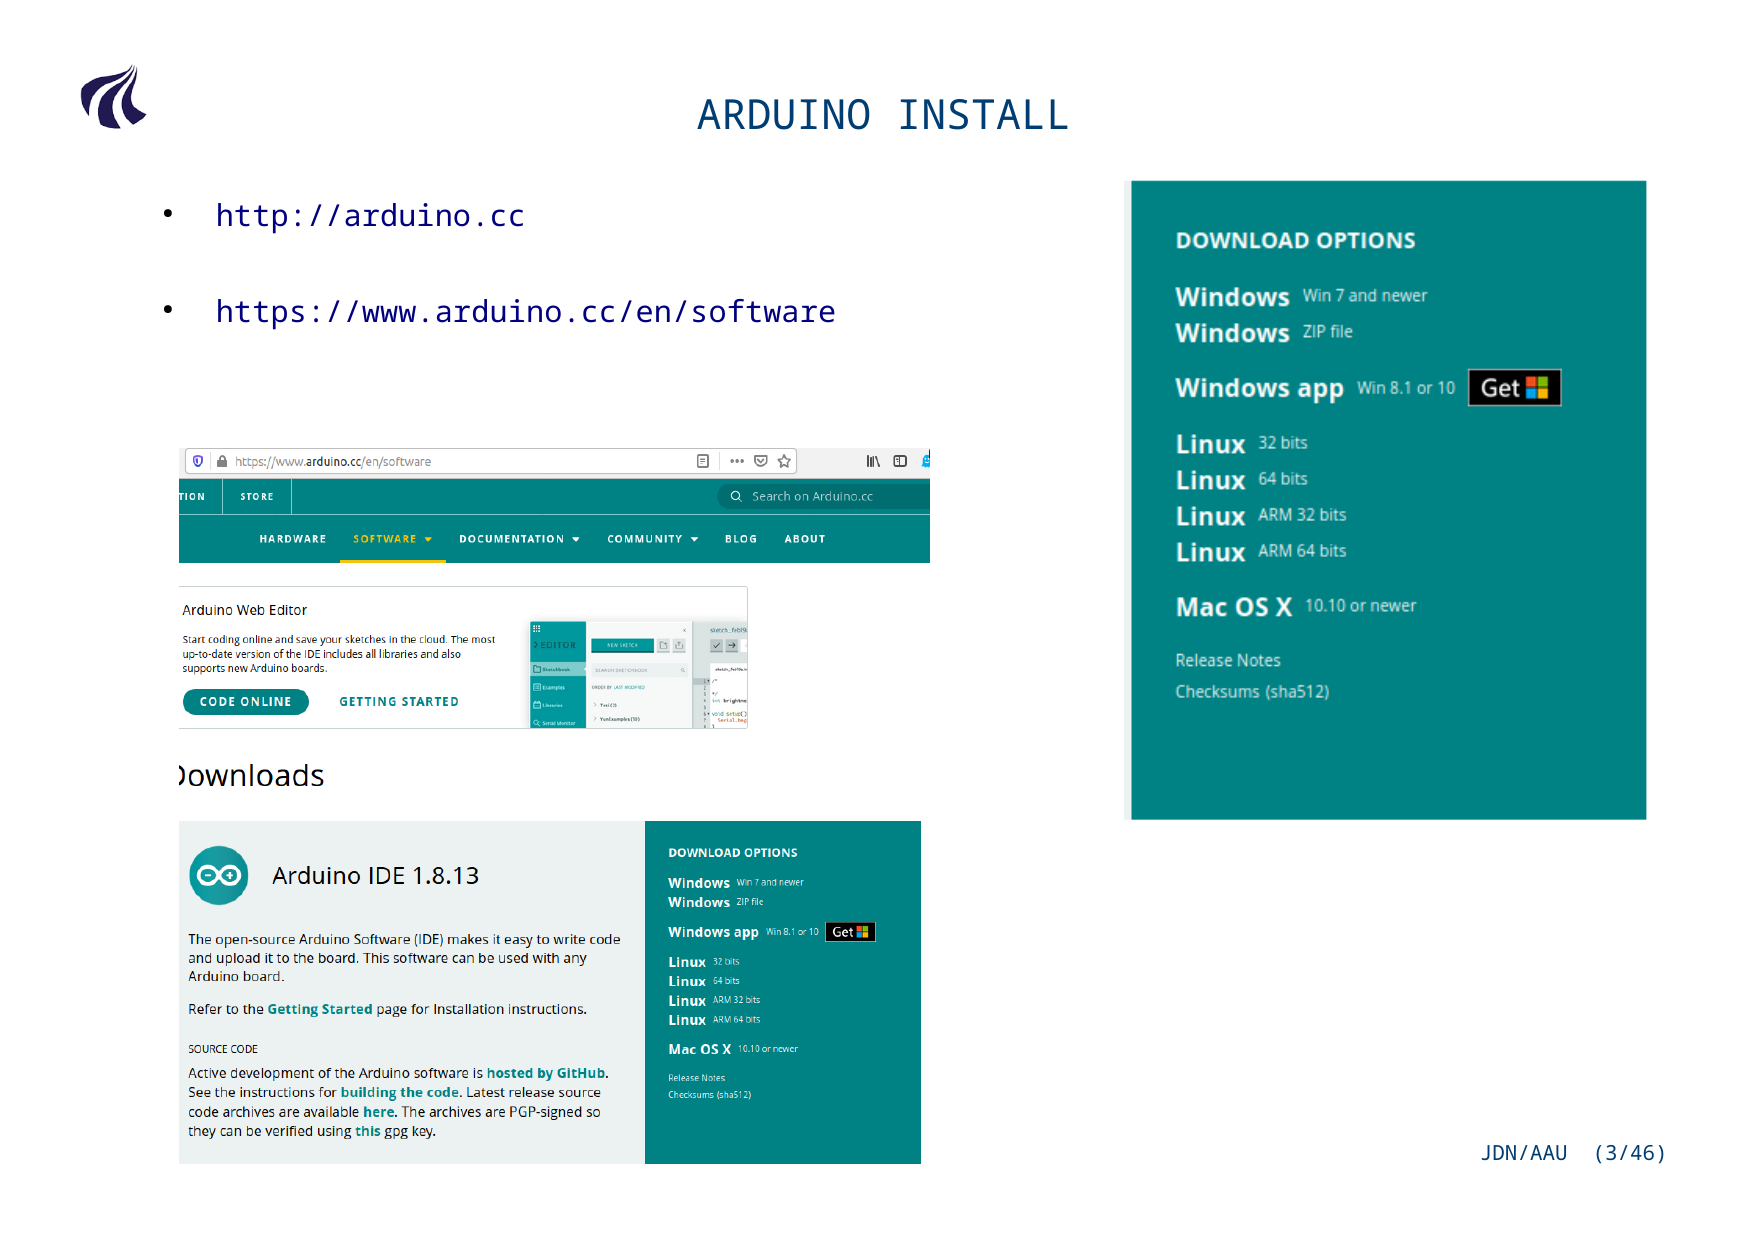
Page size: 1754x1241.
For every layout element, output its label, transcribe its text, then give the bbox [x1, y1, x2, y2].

title ARDUINO INSTALL [148, 72, 1621, 155]
picture [76, 60, 151, 131]
picture [179, 448, 930, 1175]
list http://arduino.cc https://www.arduino.cc/en/software [144, 194, 1618, 1050]
picture [1124, 178, 1656, 831]
